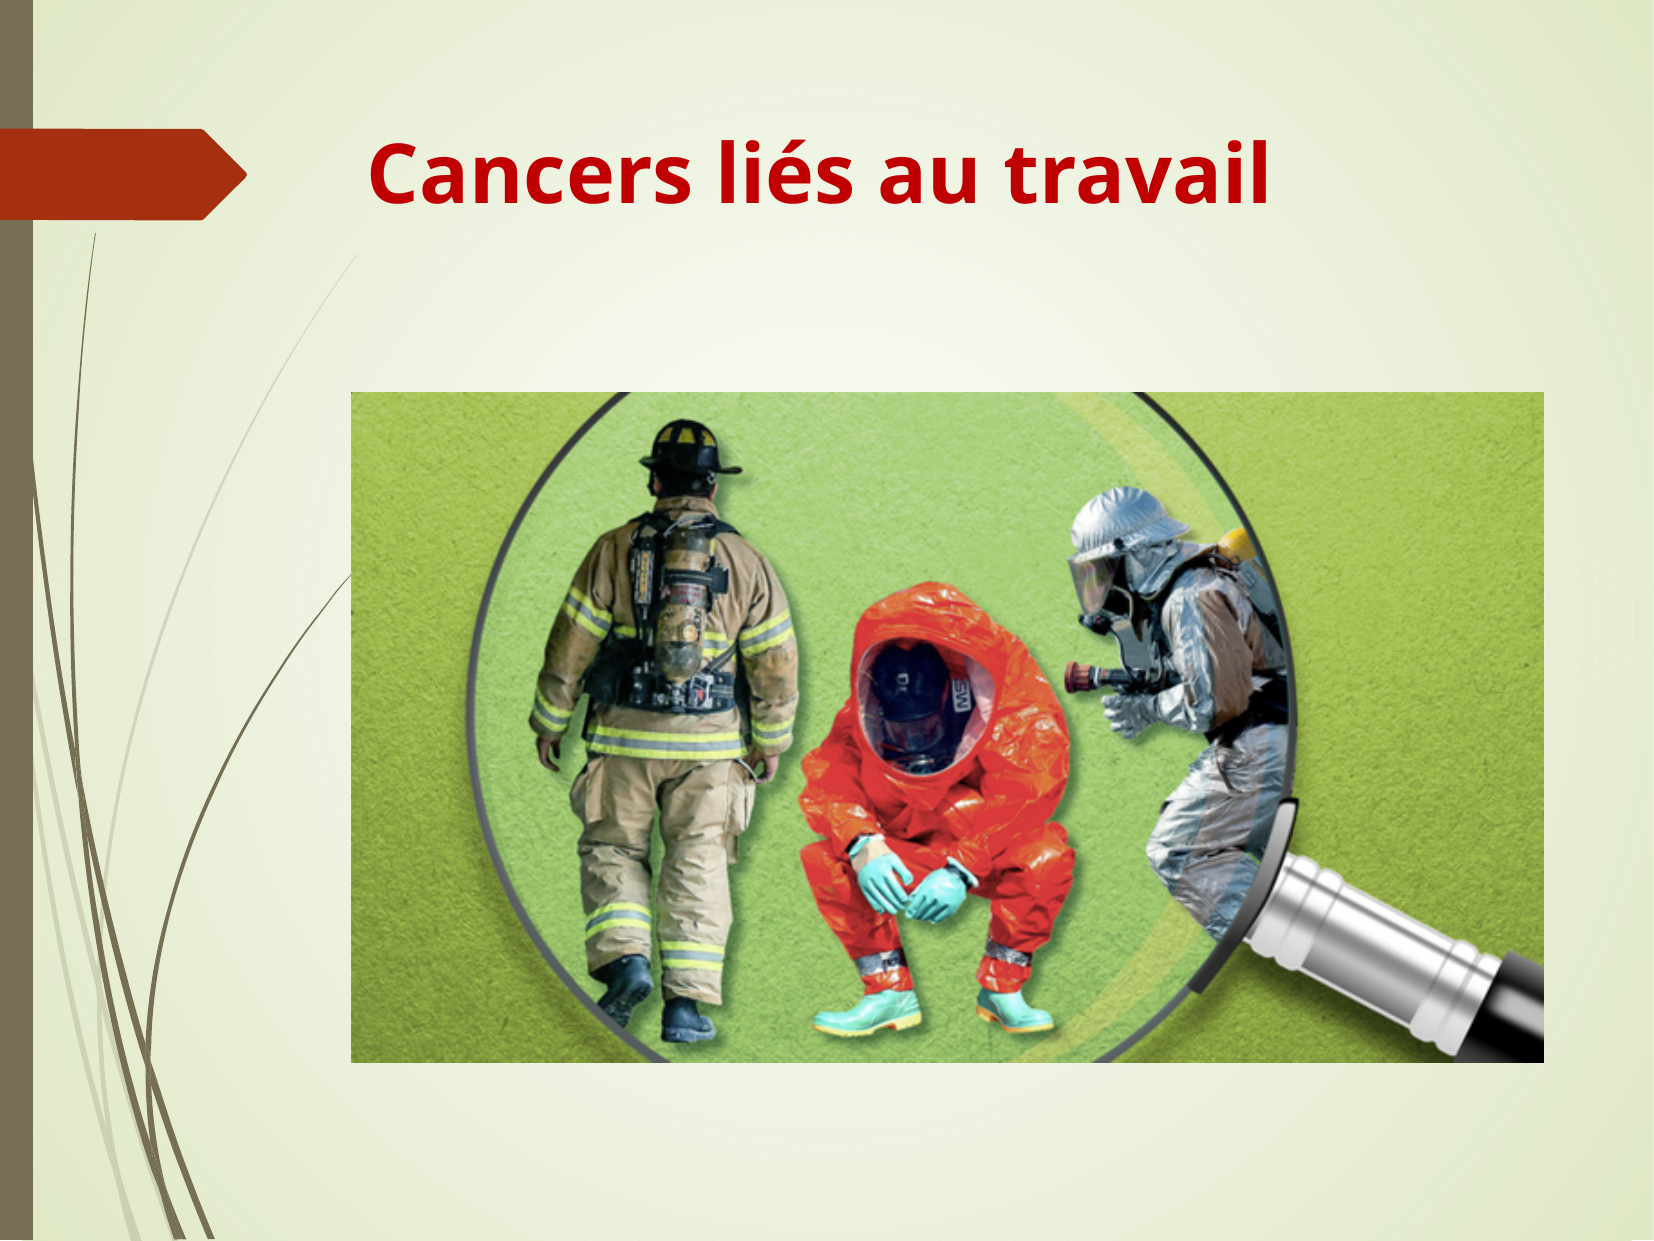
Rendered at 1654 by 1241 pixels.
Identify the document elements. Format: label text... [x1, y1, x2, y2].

picture [351, 392, 1544, 1063]
title Cancers liés au travail [351, 112, 1544, 345]
